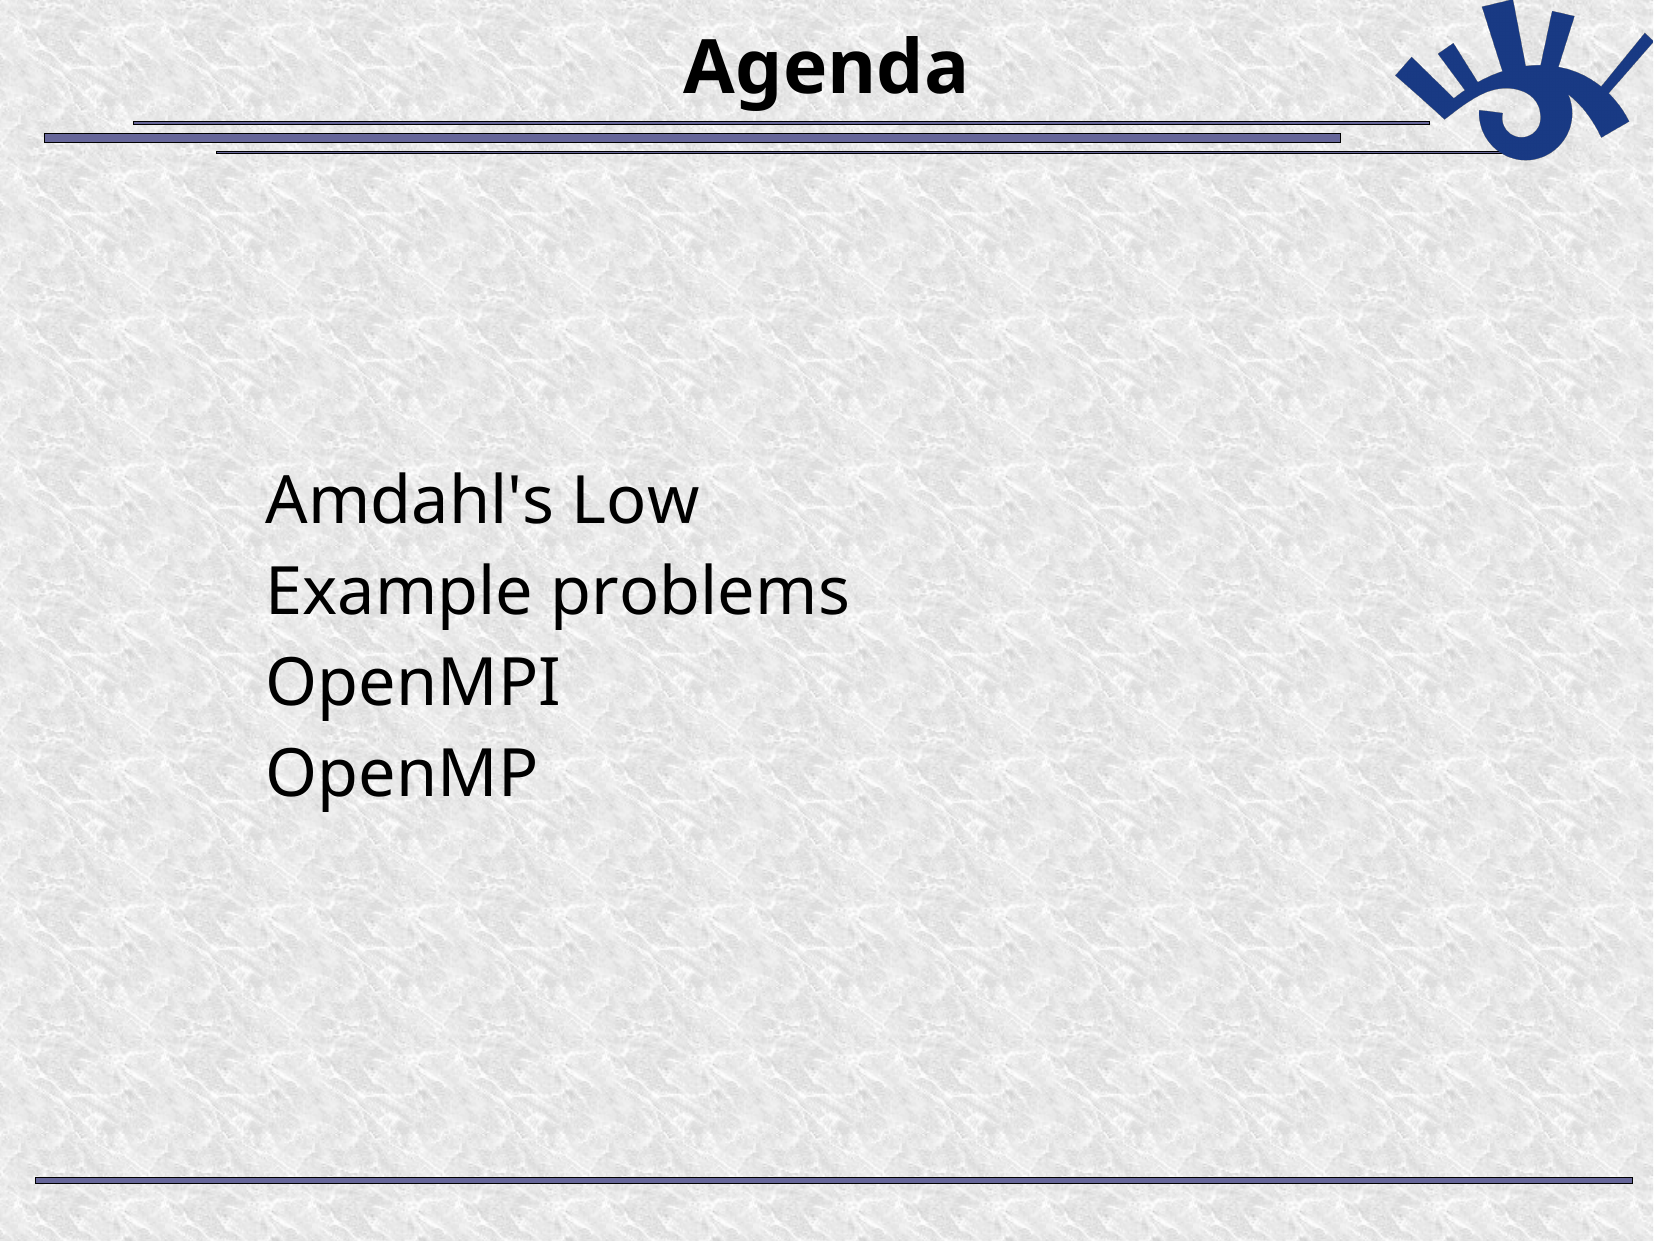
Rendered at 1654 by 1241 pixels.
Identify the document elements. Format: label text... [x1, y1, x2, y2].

text_box [44, 133, 1341, 143]
text_box [133, 121, 1395, 125]
text_box Amdahl's Low Example problems OpenMPI OpenMP [250, 444, 845, 785]
picture [0, 0, 1654, 1241]
text_box [35, 1177, 1633, 1184]
text_box Agenda [669, 5, 931, 113]
